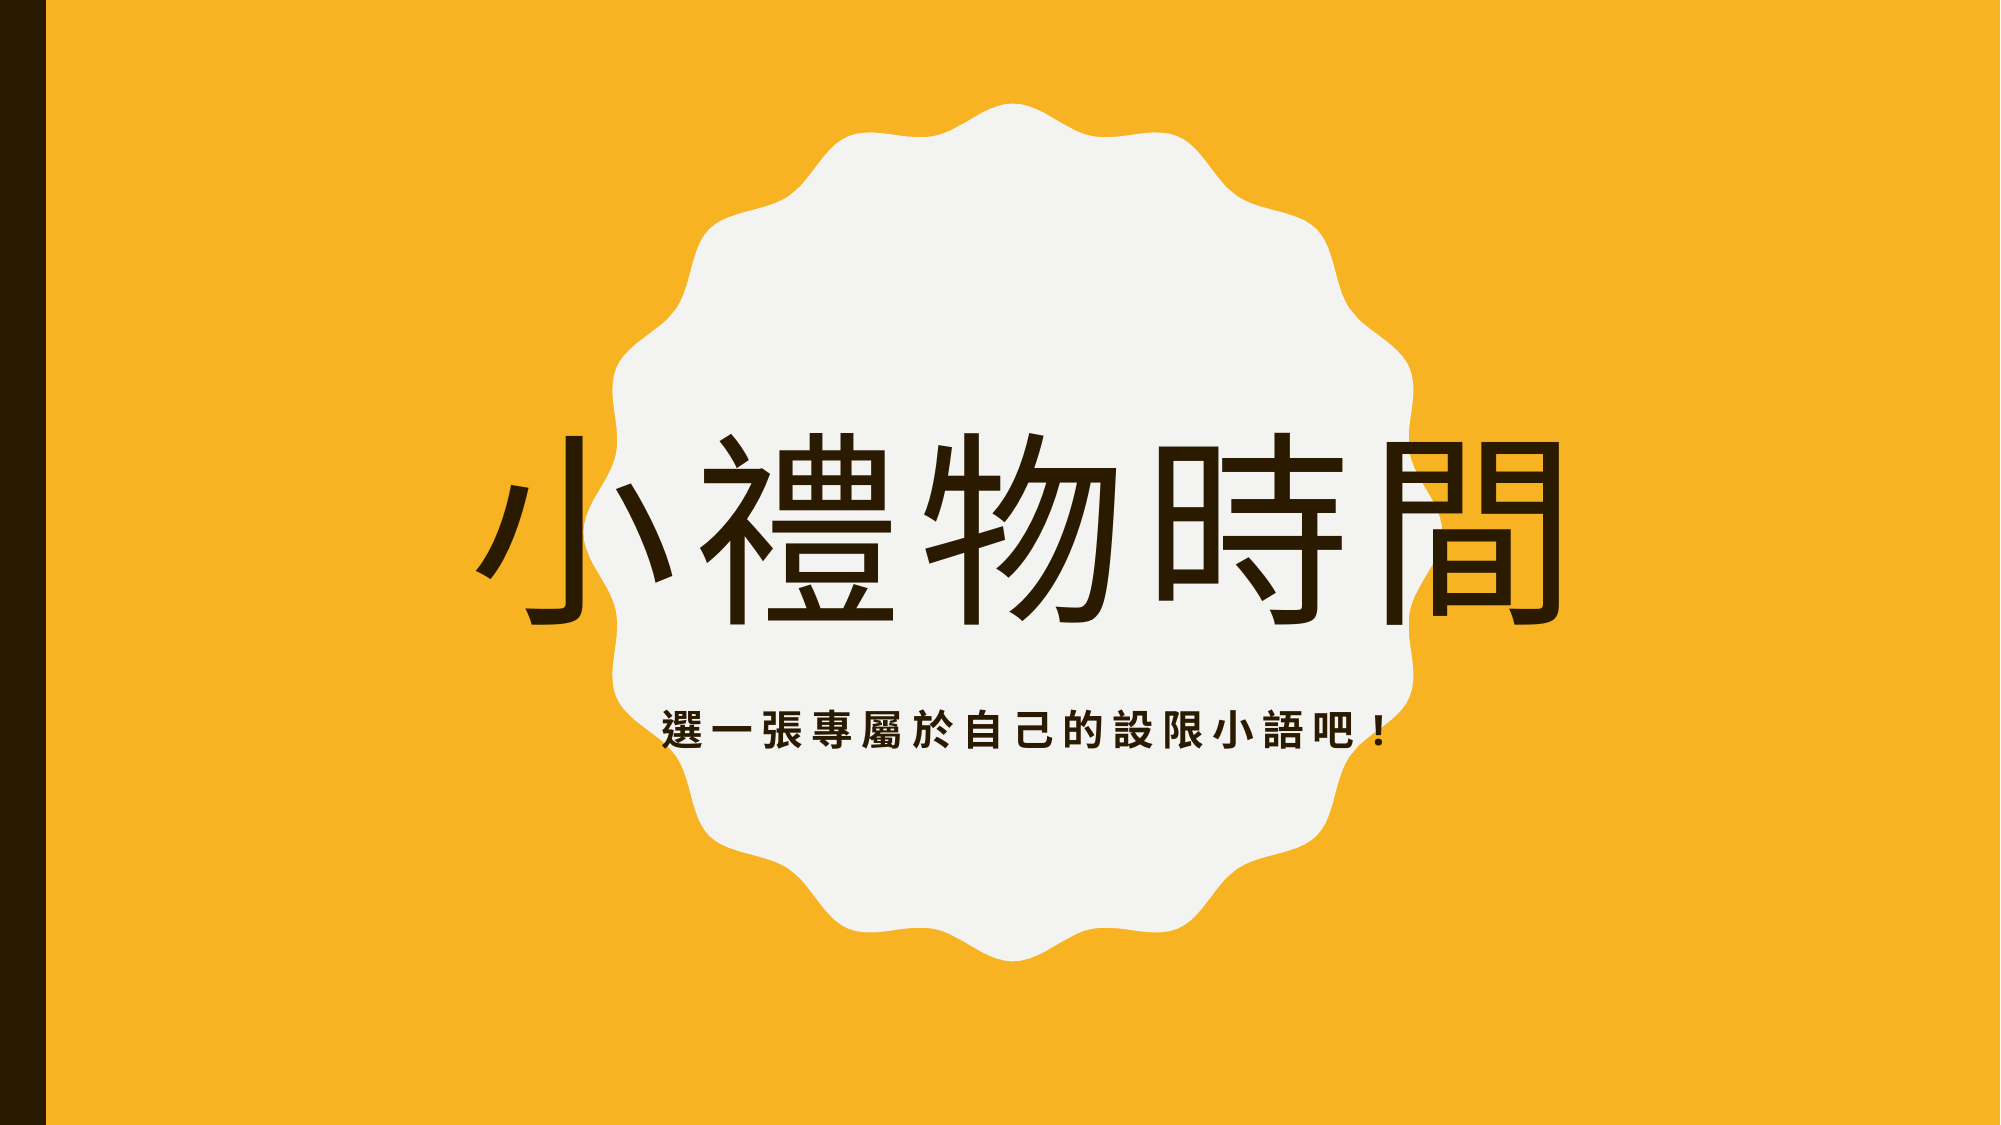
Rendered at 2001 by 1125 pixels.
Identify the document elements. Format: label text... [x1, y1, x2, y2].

title 小禮物時間 [176, 180, 1870, 902]
subtitle 選一張專屬於自己的設限小語吧! [363, 696, 1684, 819]
